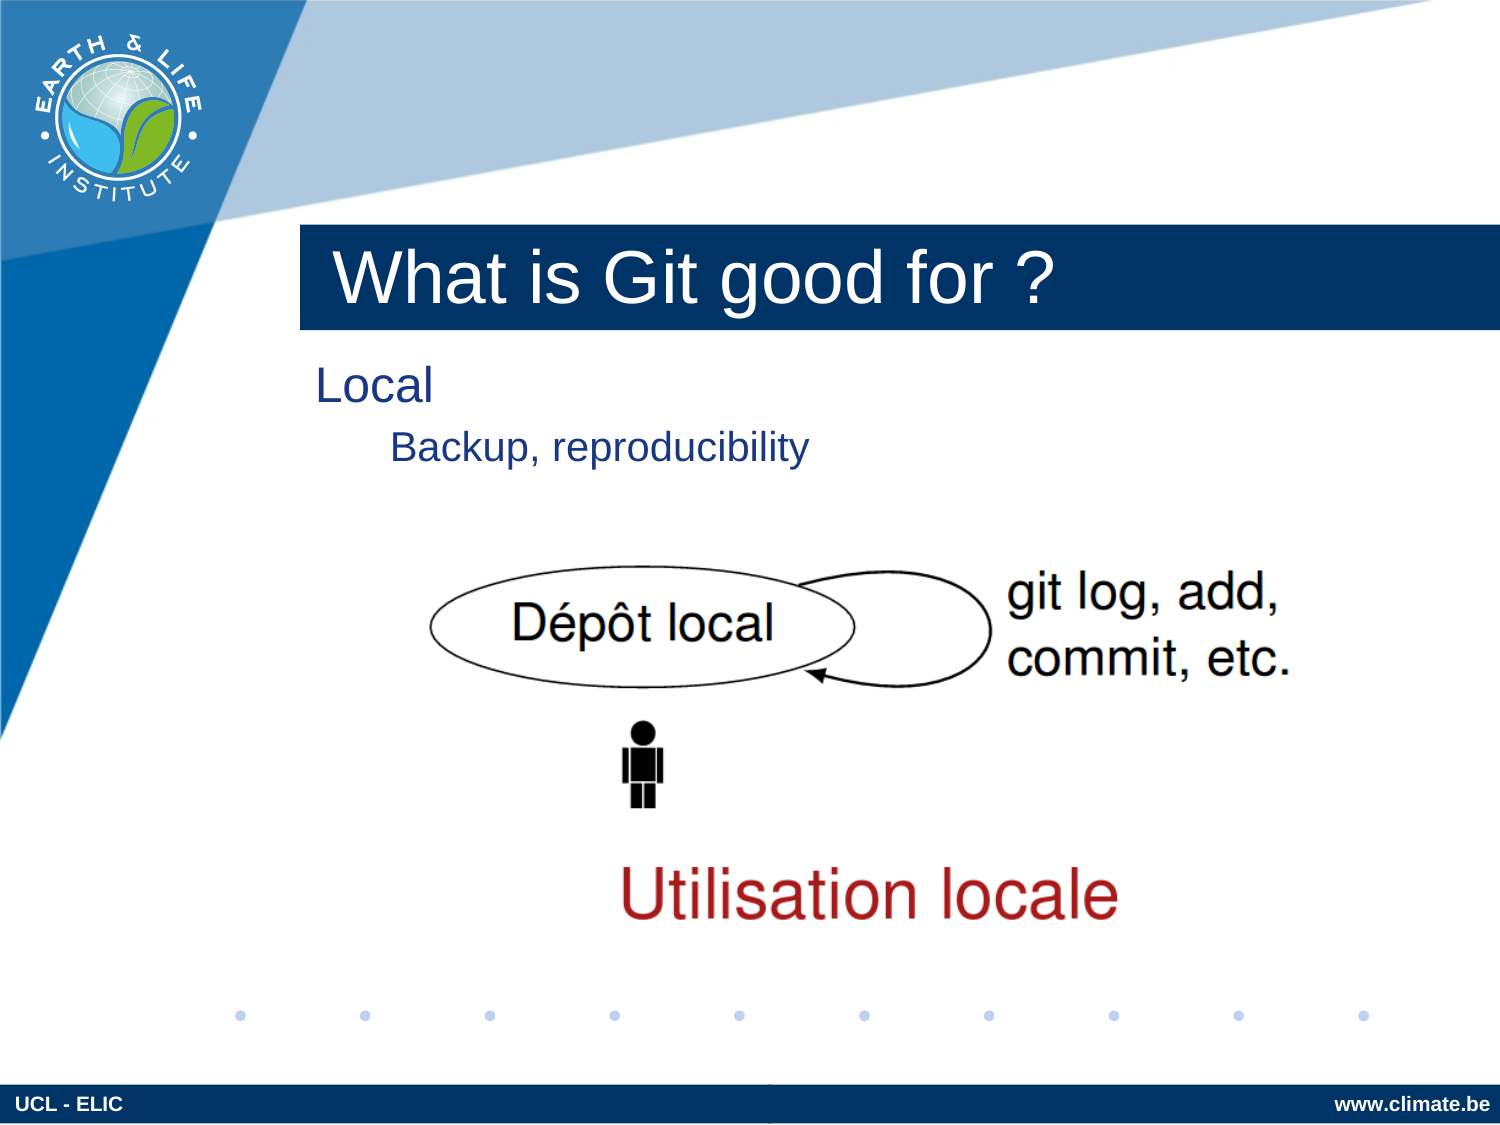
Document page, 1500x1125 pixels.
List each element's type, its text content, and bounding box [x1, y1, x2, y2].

picture [0, 0, 1500, 842]
title What is Git good for ? [300, 224, 1500, 331]
list Local Backup, reproducibility [299, 350, 1475, 1013]
picture [384, 486, 1329, 975]
